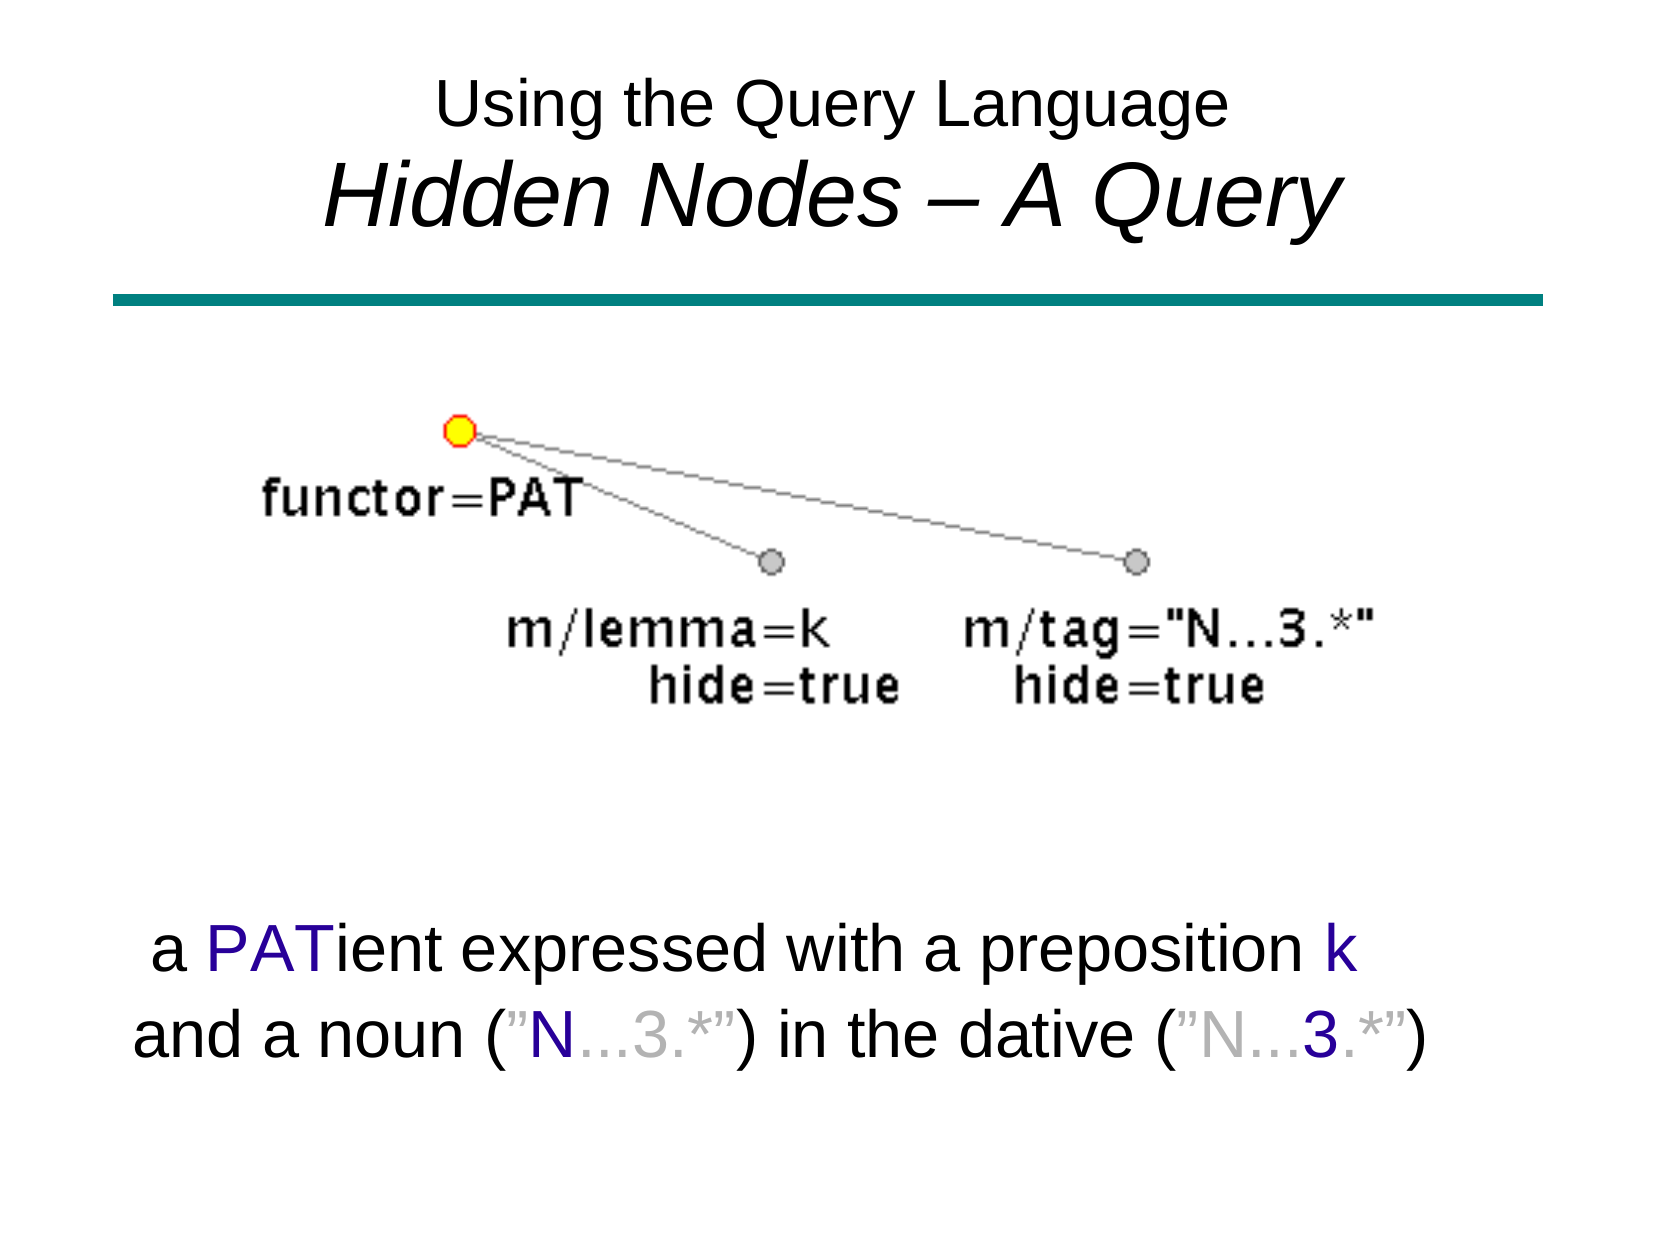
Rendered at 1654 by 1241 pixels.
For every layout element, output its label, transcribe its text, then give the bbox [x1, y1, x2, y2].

title Using the Query Language Hidden Nodes – A Query [88, 42, 1577, 268]
picture [228, 383, 1418, 761]
text_box a PATient expressed with a preposition k and a noun (”N...3.*”) in the dative (”N...3.*”) [118, 885, 1445, 1060]
